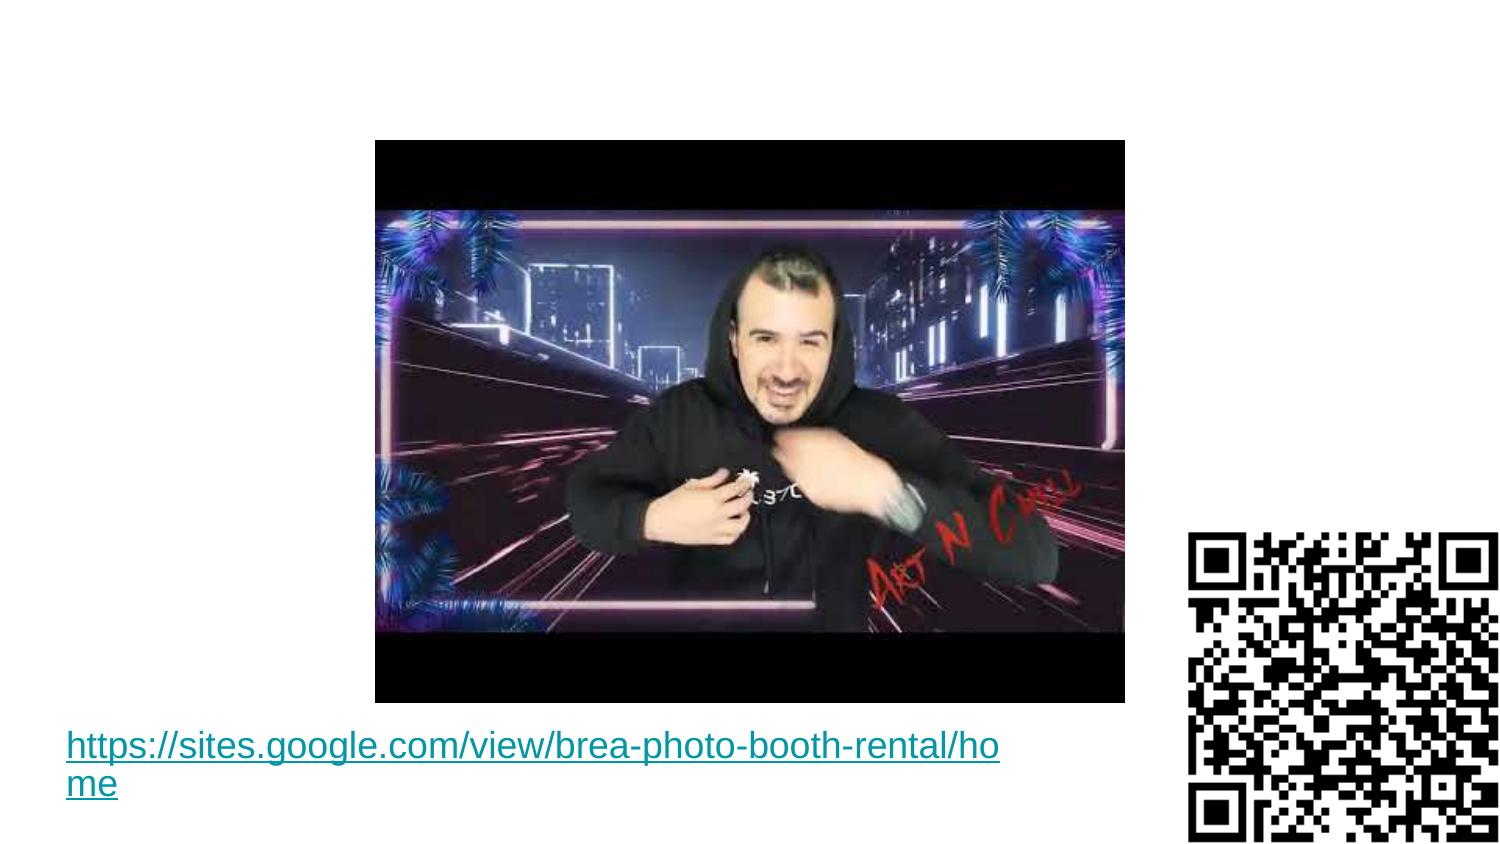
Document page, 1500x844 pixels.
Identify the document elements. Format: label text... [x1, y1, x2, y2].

list https://sites.google.com/view/brea-photo-booth-rental/home [51, 694, 1036, 794]
picture [1187, 531, 1500, 844]
picture [375, 140, 1125, 704]
